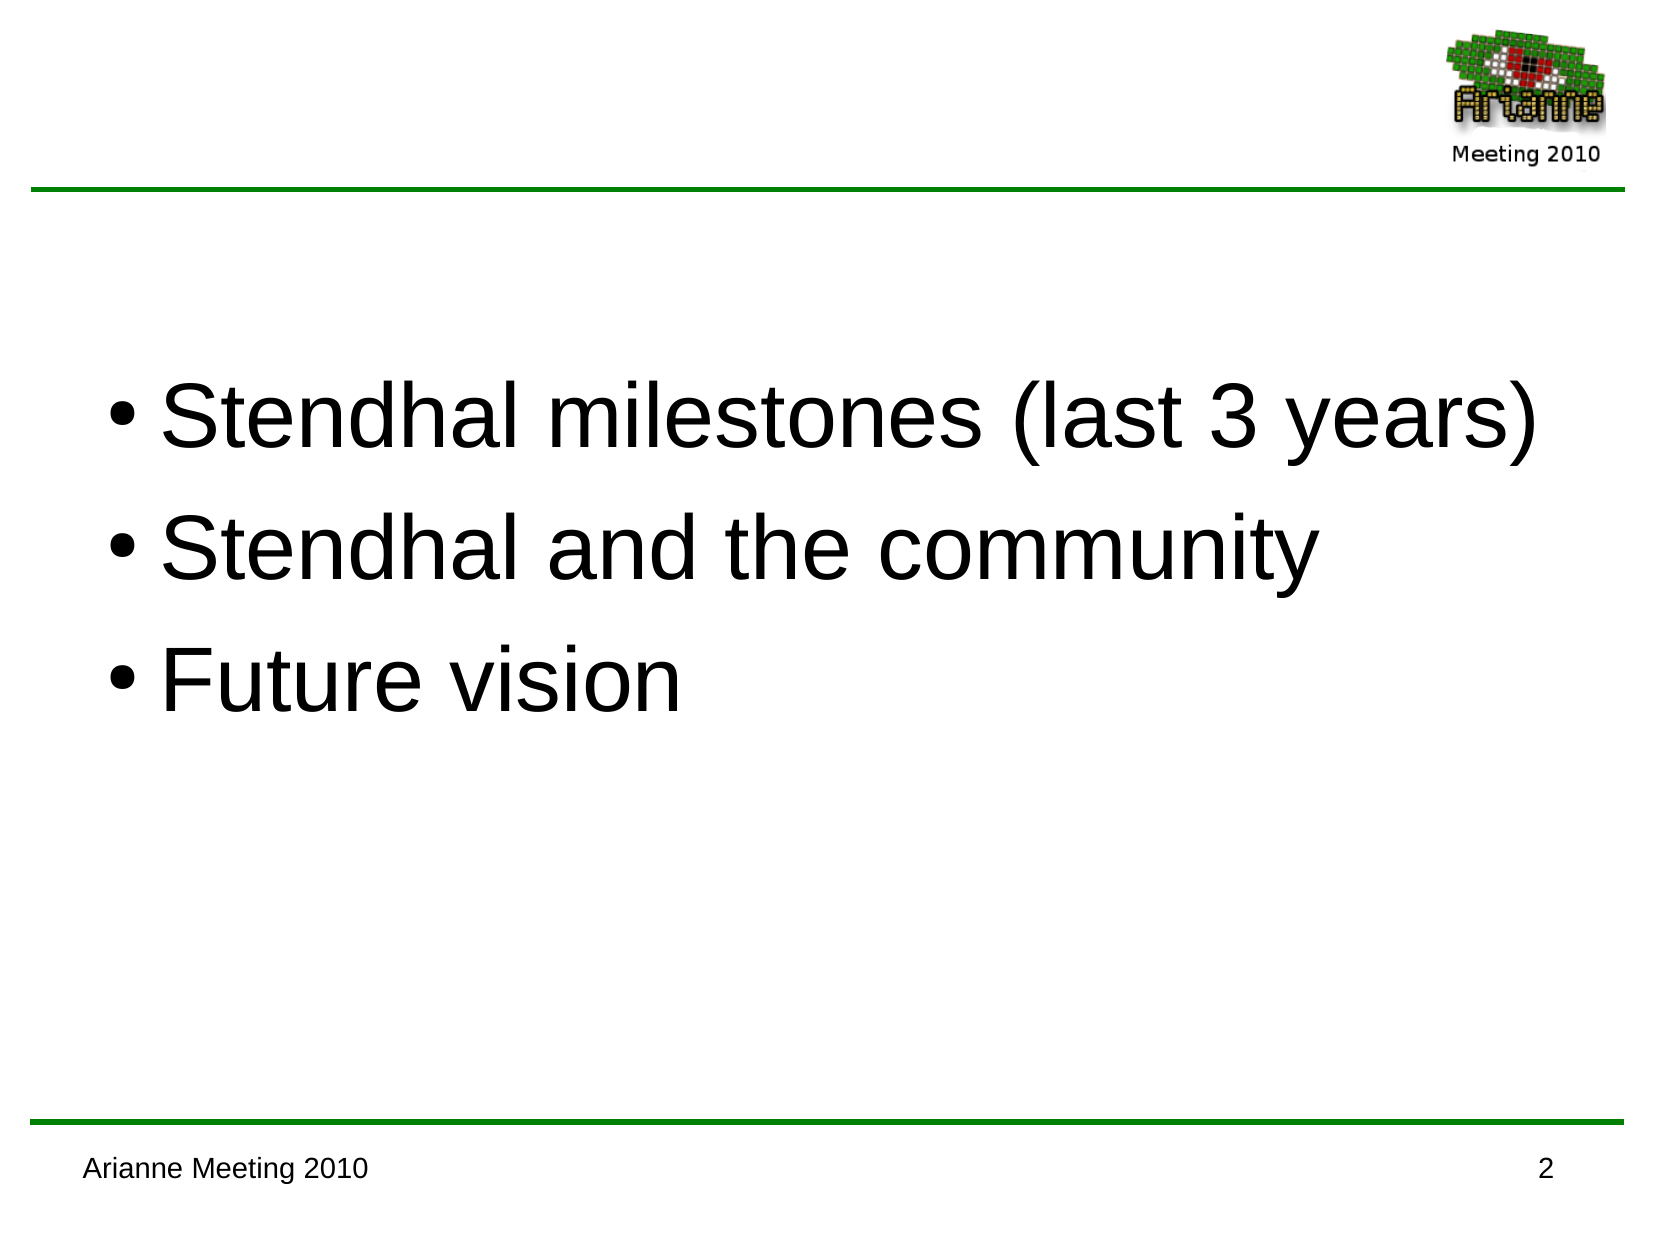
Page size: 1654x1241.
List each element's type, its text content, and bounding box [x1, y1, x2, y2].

picture [1446, 29, 1606, 178]
list Stendhal milestones (last 3 years) Stendhal and the community Future vision [88, 364, 1565, 985]
